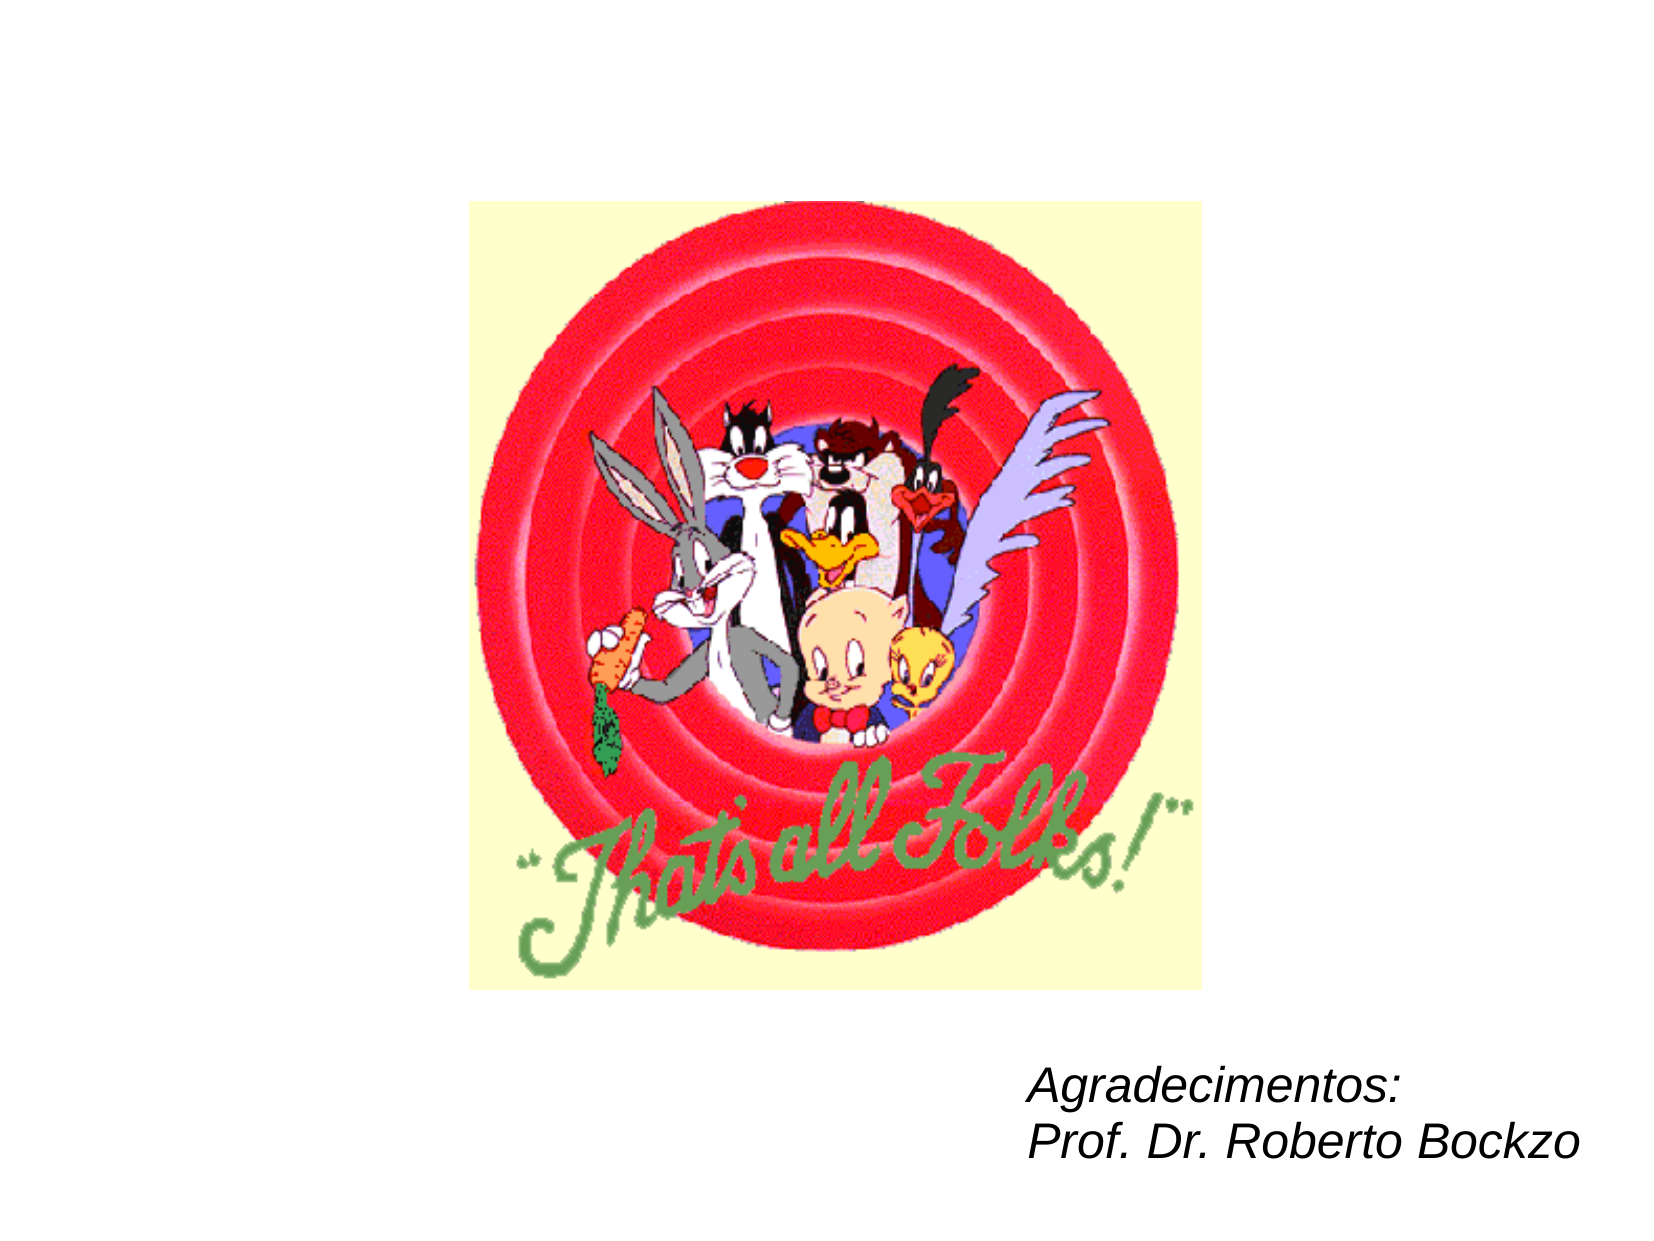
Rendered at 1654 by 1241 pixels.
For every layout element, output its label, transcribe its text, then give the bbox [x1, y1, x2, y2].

text_box Agradecimentos: Prof. Dr. Roberto Bockzo [1012, 1050, 1599, 1192]
picture [469, 201, 1202, 990]
